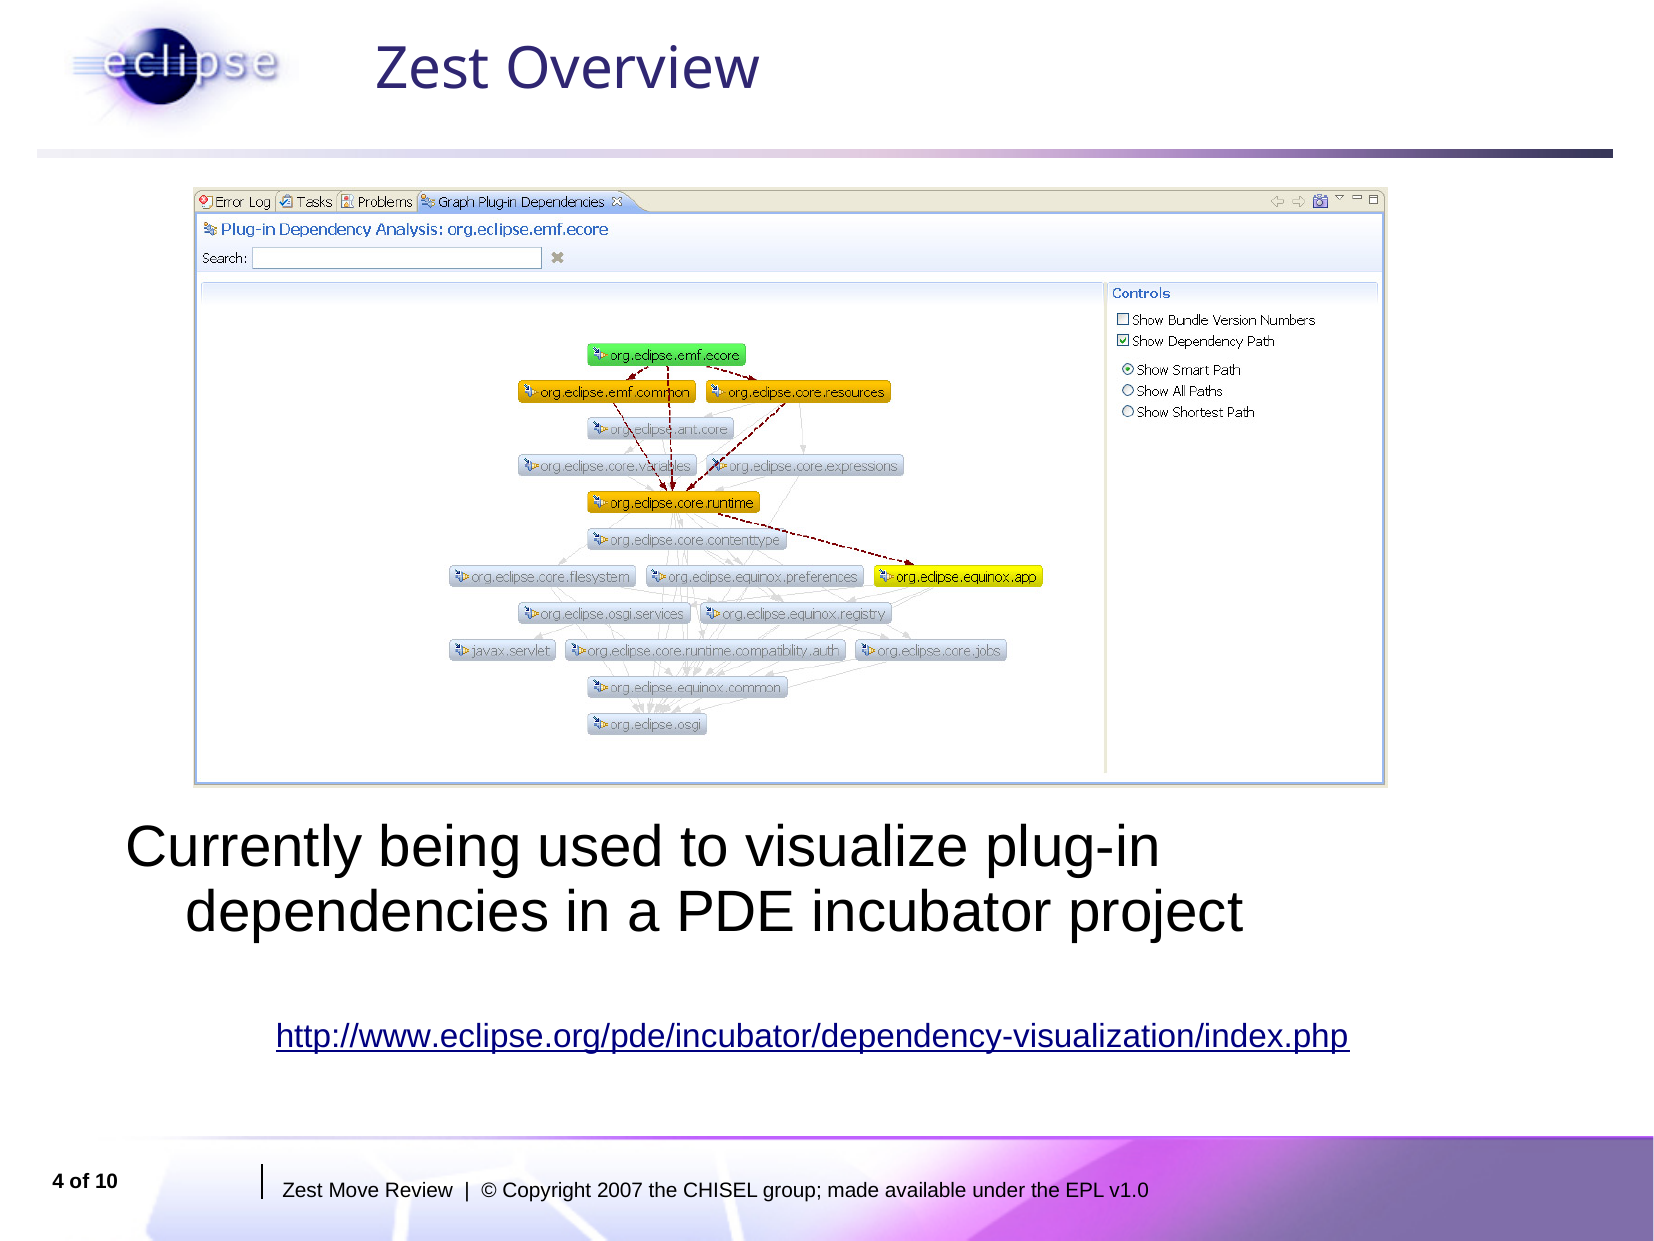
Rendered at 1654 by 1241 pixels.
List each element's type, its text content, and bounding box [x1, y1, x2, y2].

picture [64, 0, 299, 144]
picture [37, 149, 1613, 158]
list Currently being used to visualize plug-in dependencies in a PDE incubator project http://www.eclipse.org/pde/incubator/dependency-visualization/index.php [125, 673, 1525, 1126]
picture [193, 187, 1388, 788]
title Zest Overview [375, 22, 1519, 113]
picture [0, 1136, 1654, 1241]
